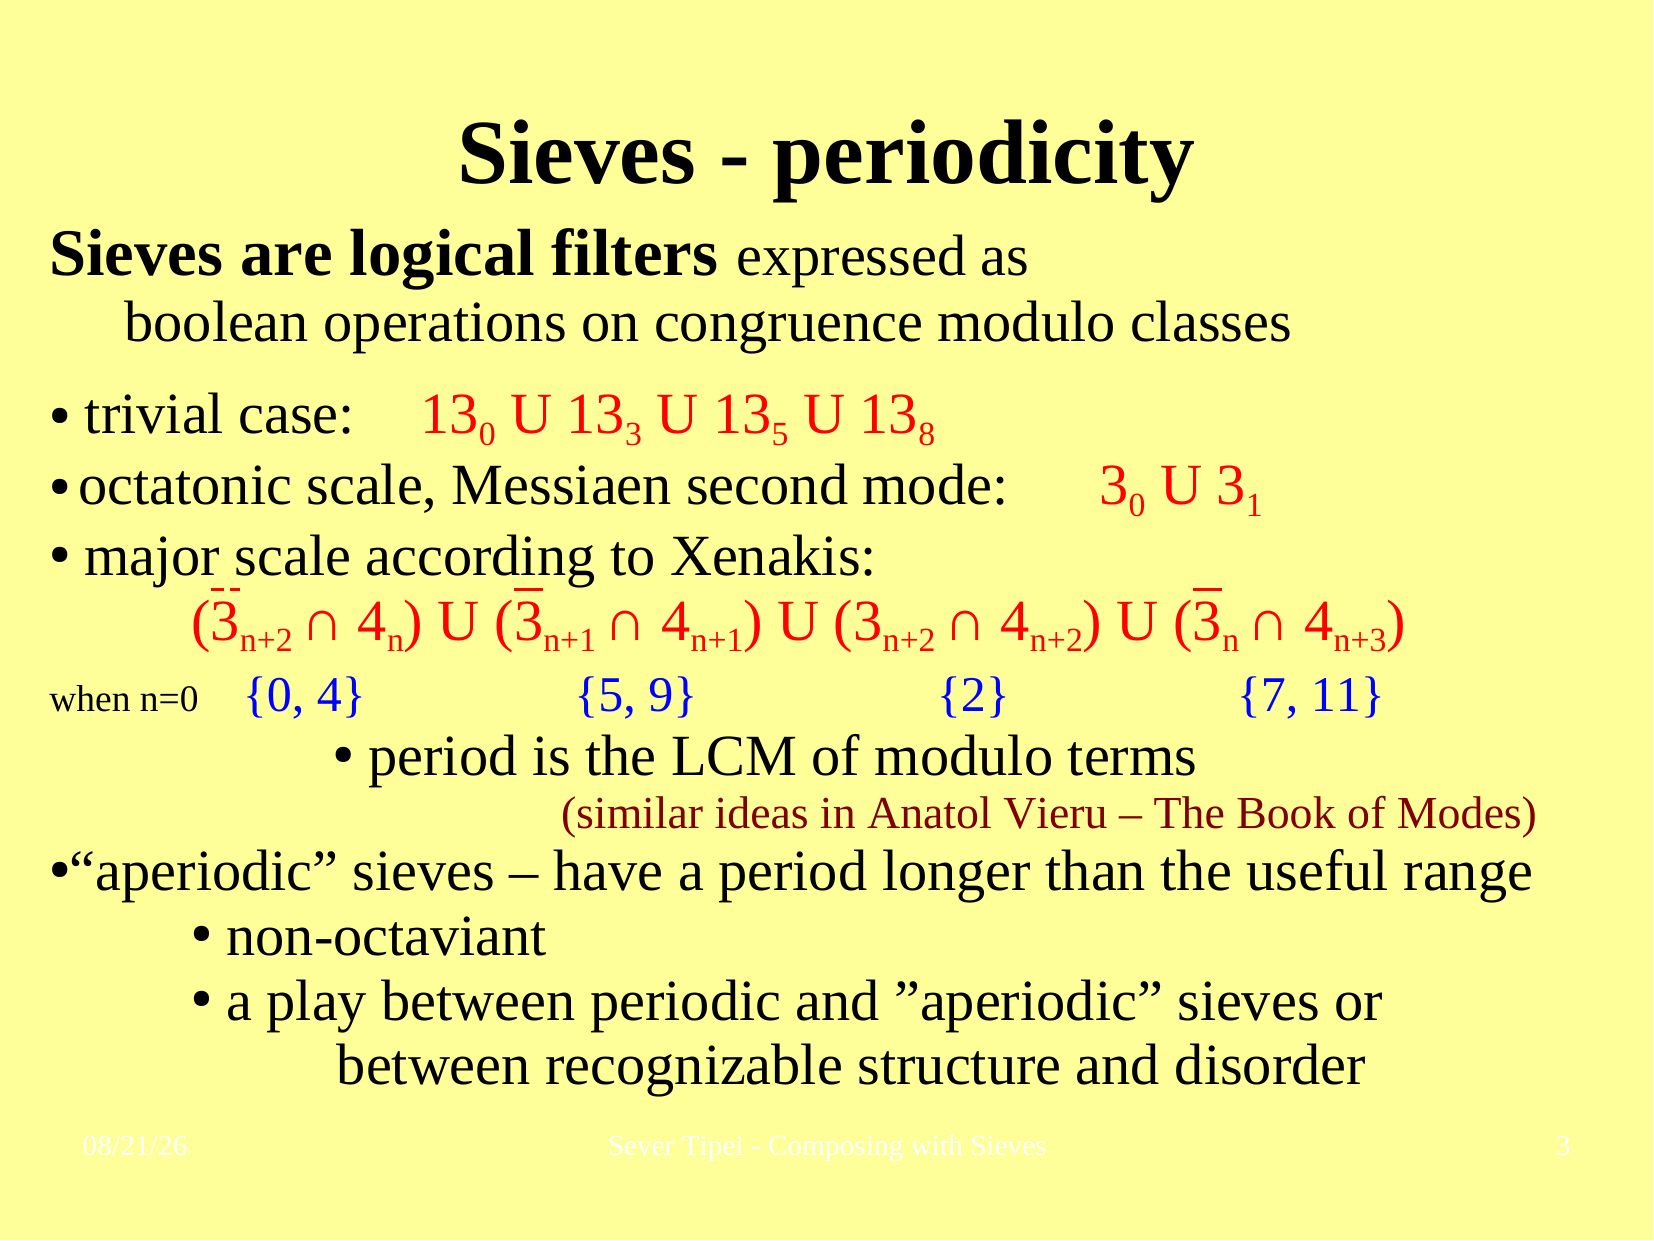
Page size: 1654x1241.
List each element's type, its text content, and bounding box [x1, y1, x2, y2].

title Sieves - periodicity [82, 49, 1571, 257]
text_box Sieves are logical filters expressed as boolean operations on congruence modulo classes trivial case: 130 U 133 U 135 U 138 octatonic scale, Messiaen second mode: 30 U 31 major scale according to Xenakis: (3n+2 ∩ 4n) U (3n+1 ∩ 4n+1) U (3n+2 ∩ 4n+2) U (3n ∩ 4n+3) when n=0 {0, 4} {5, 9} {2} {7, 11} period is the LCM of modulo terms (similar ideas in Anatol Vieru – The Book of Modes) “aperiodic” sieves – have a period longer than the useful range non-octaviant a play between periodic and ”aperiodic” sieves or between recognizable structure and disorder [49, 187, 1538, 1126]
